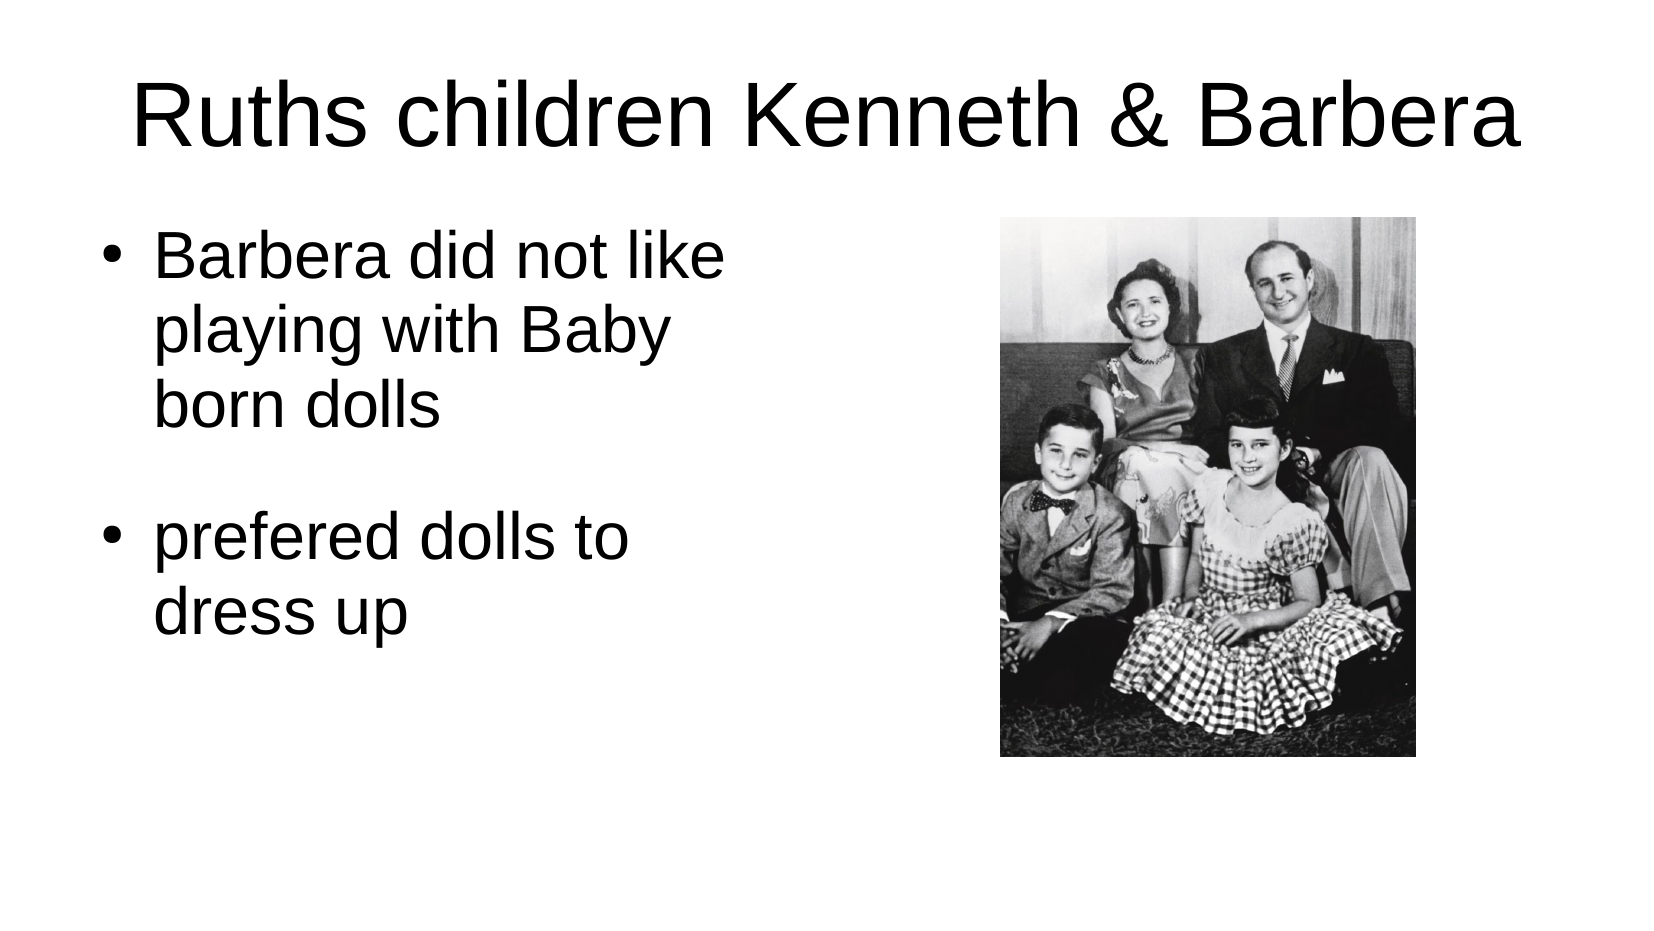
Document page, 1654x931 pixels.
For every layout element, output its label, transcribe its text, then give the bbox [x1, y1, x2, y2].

title Ruths children Kenneth & Barbera [82, 37, 1571, 193]
list Barbera did not like playing with Baby born dolls [82, 217, 809, 475]
list prefered dolls to dress up [82, 499, 809, 757]
picture [1000, 217, 1416, 758]
